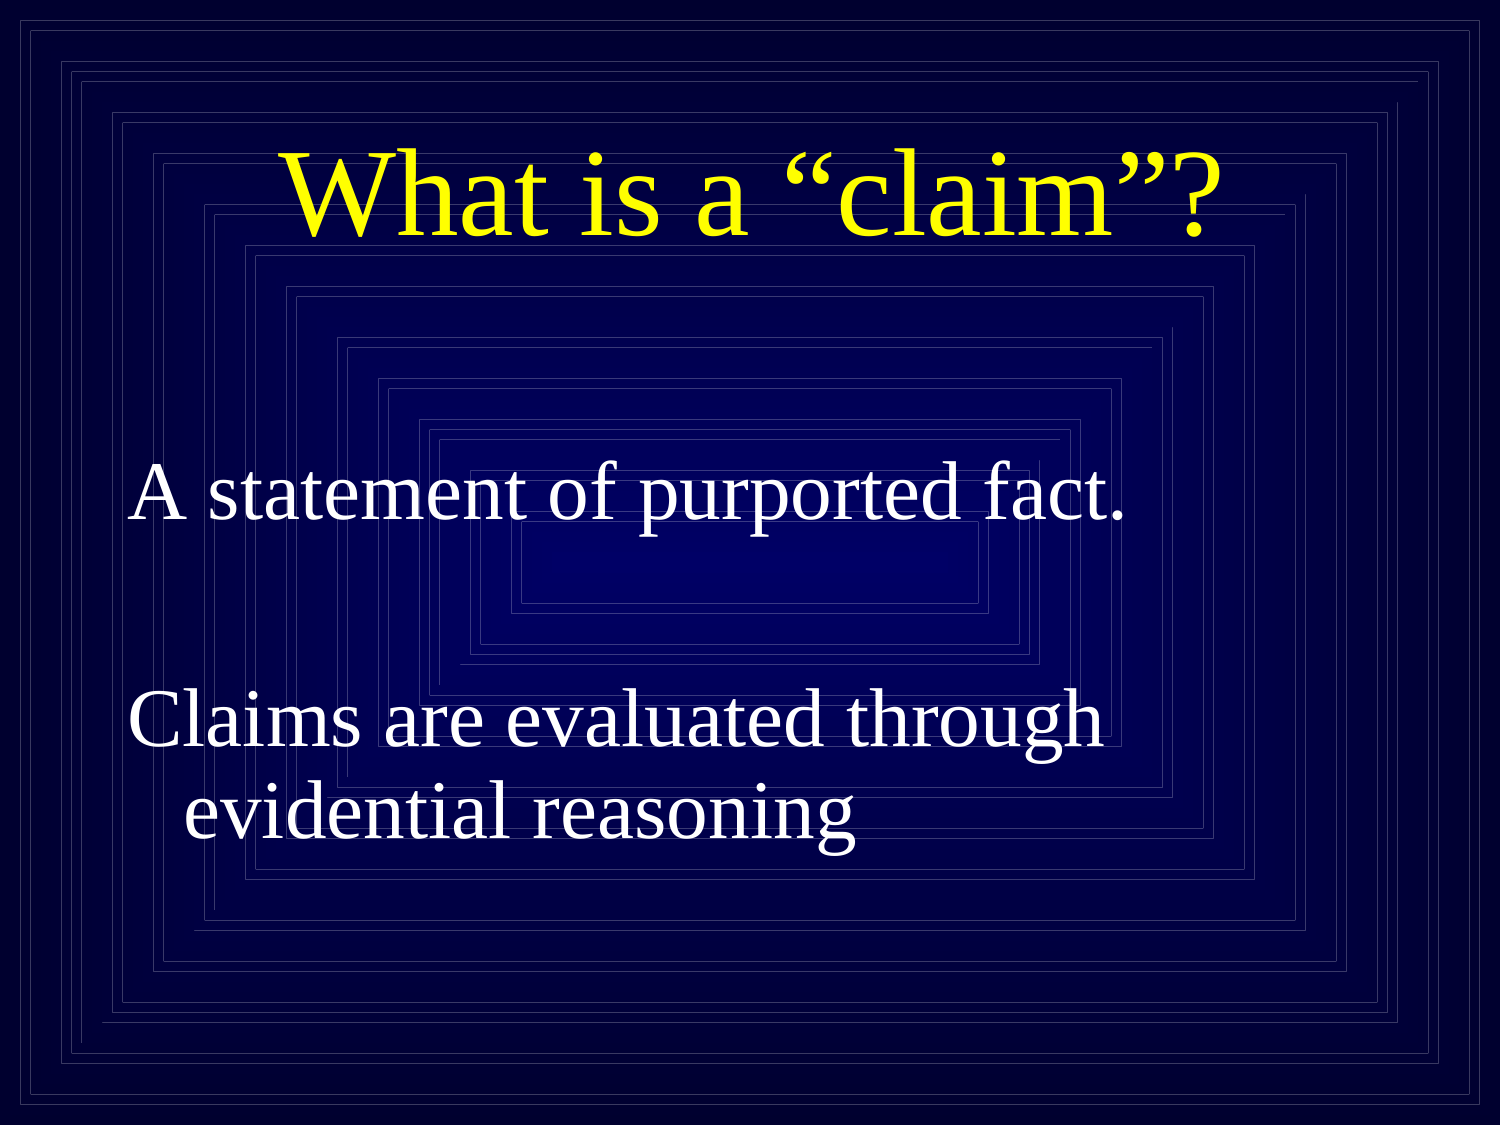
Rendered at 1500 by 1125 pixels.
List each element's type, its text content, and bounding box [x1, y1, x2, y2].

text_box A statement of purported fact. Claims are evaluated through evidential reasoning [112, 324, 1470, 1000]
text_box What is a “claim”? [34, 99, 1470, 288]
